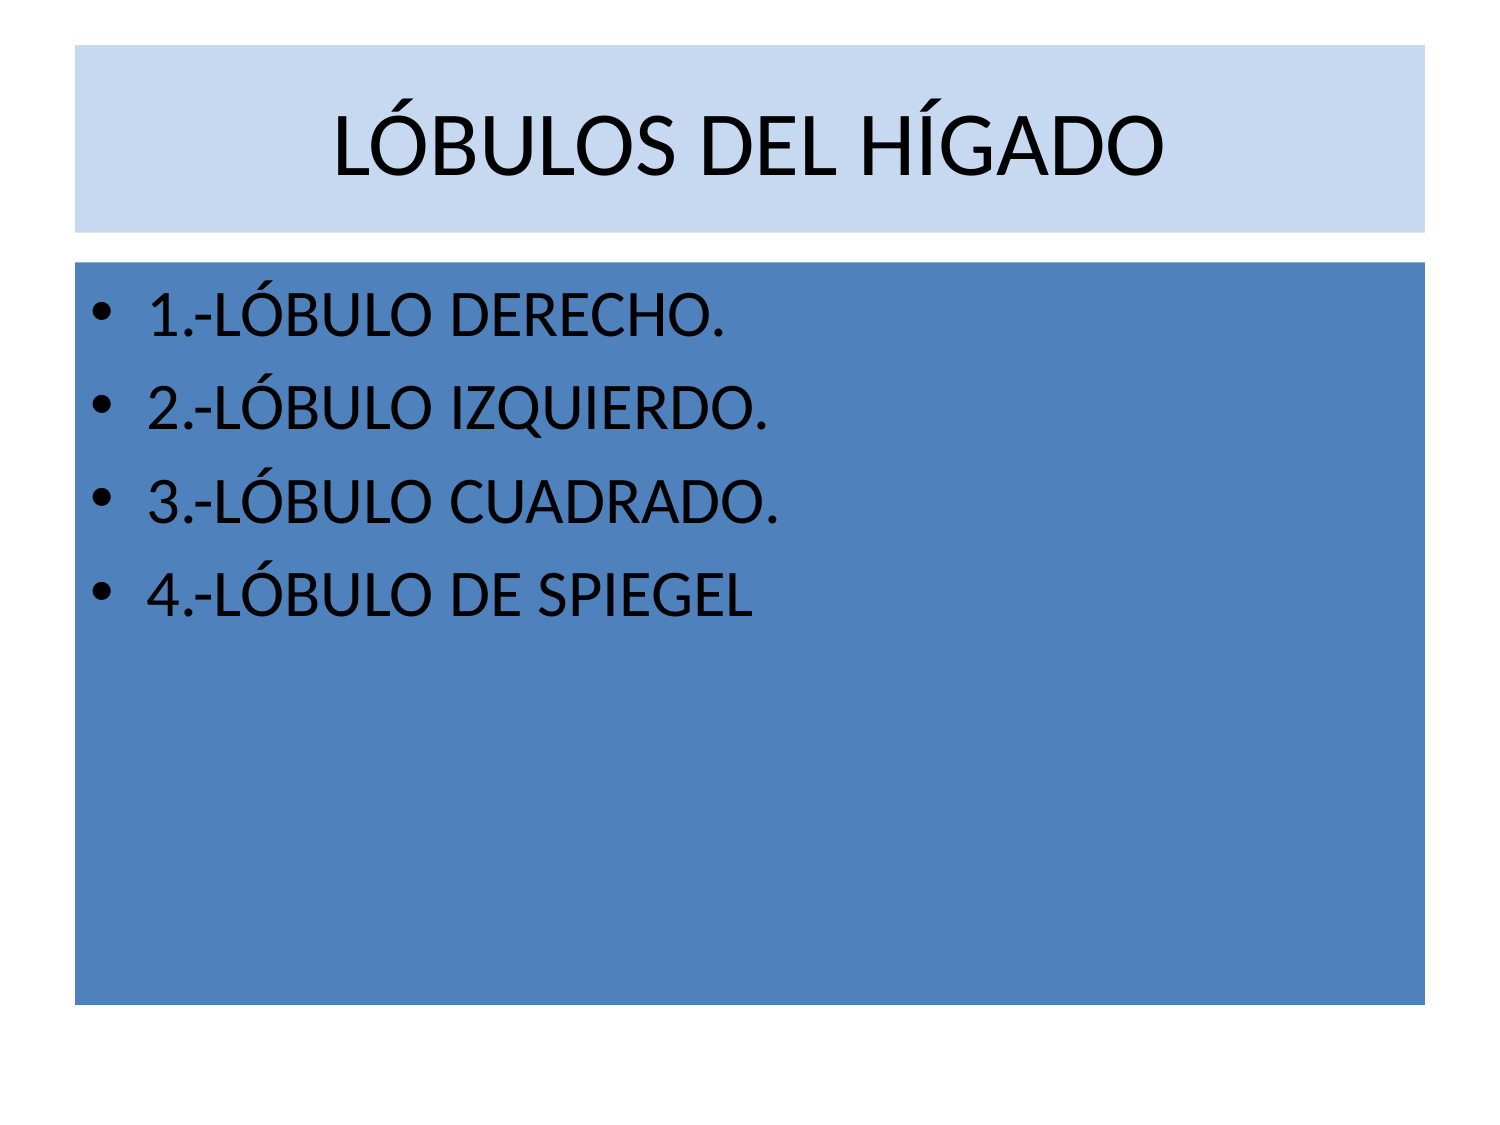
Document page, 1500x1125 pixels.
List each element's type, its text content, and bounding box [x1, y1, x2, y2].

title LÓBULOS DEL HÍGADO [75, 45, 1425, 233]
list 1.-LÓBULO DERECHO. 2.-LÓBULO IZQUIERDO. 3.-LÓBULO CUADRADO. 4.-LÓBULO DE SPIEGEL [75, 262, 1425, 1005]
